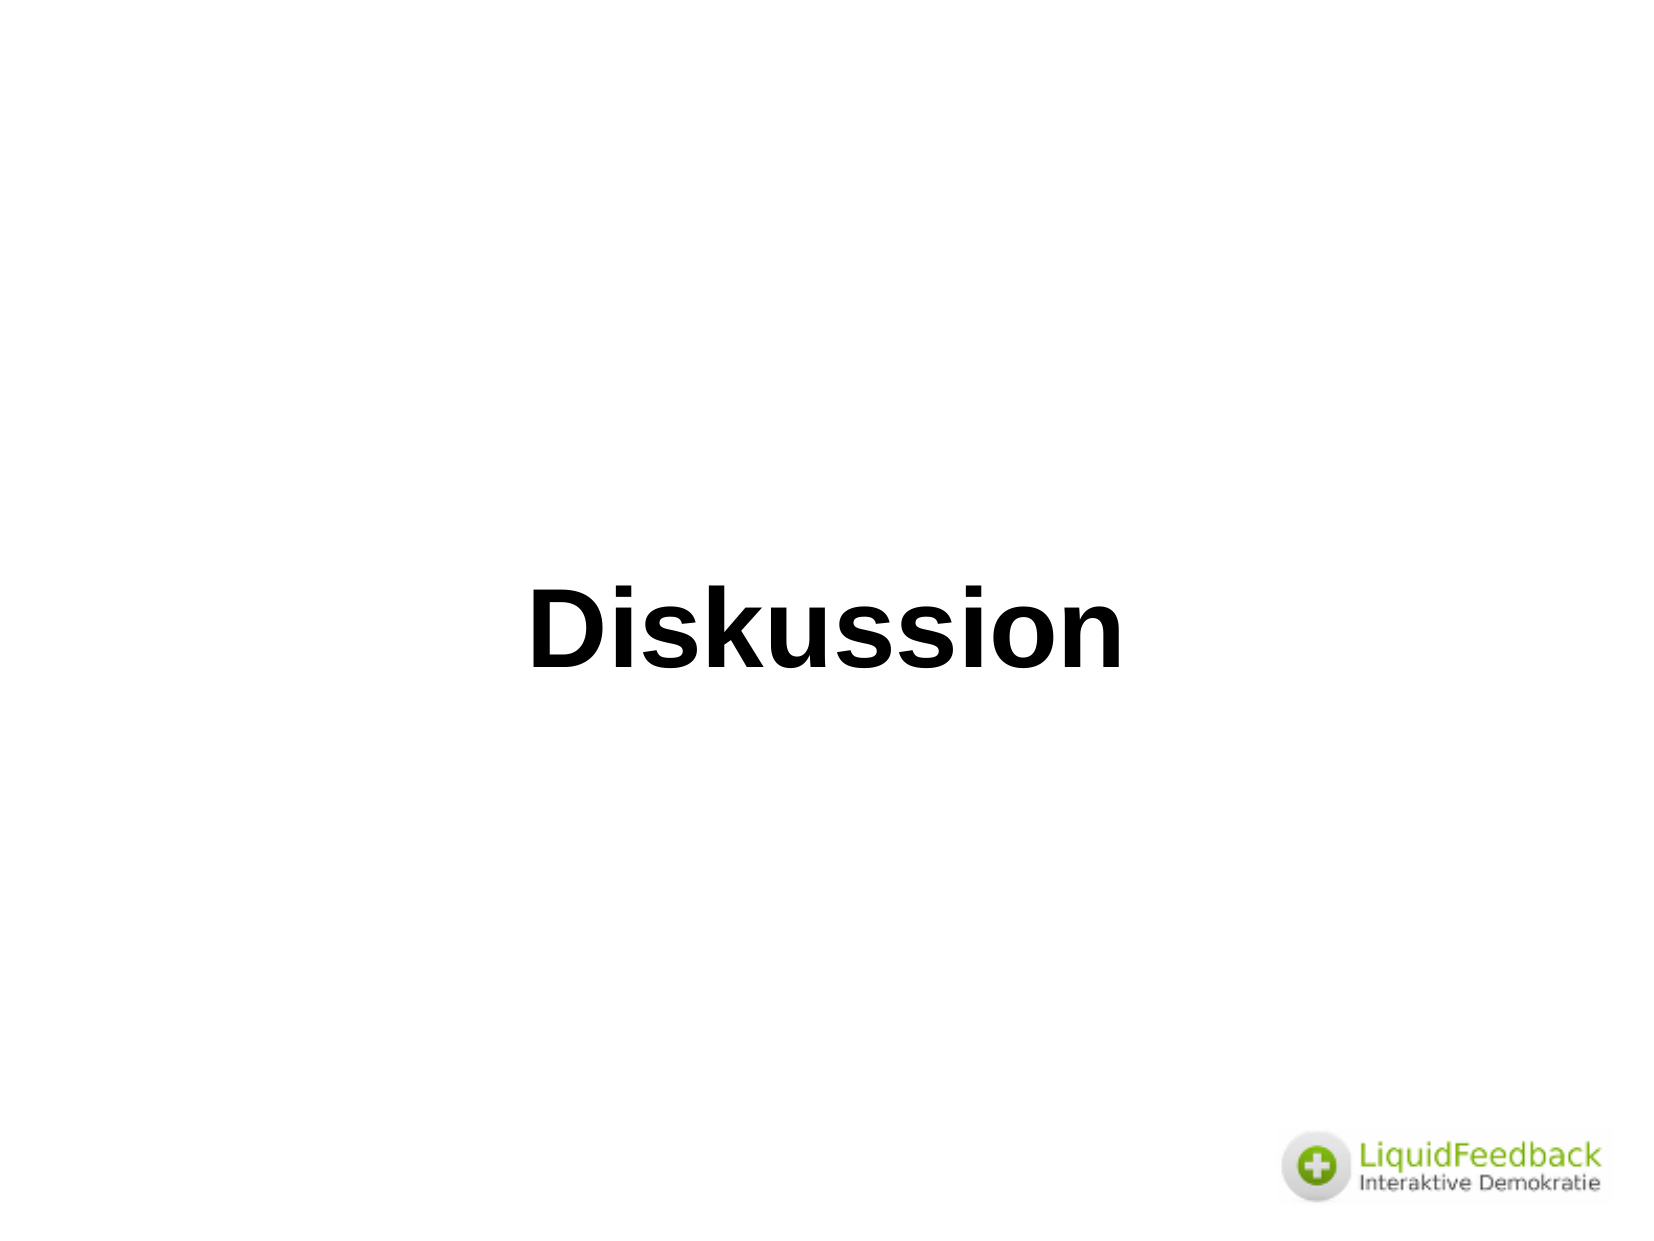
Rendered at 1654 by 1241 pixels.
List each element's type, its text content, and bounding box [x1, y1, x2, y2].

picture [1276, 1127, 1613, 1205]
subtitle Diskussion [82, 147, 1571, 1109]
